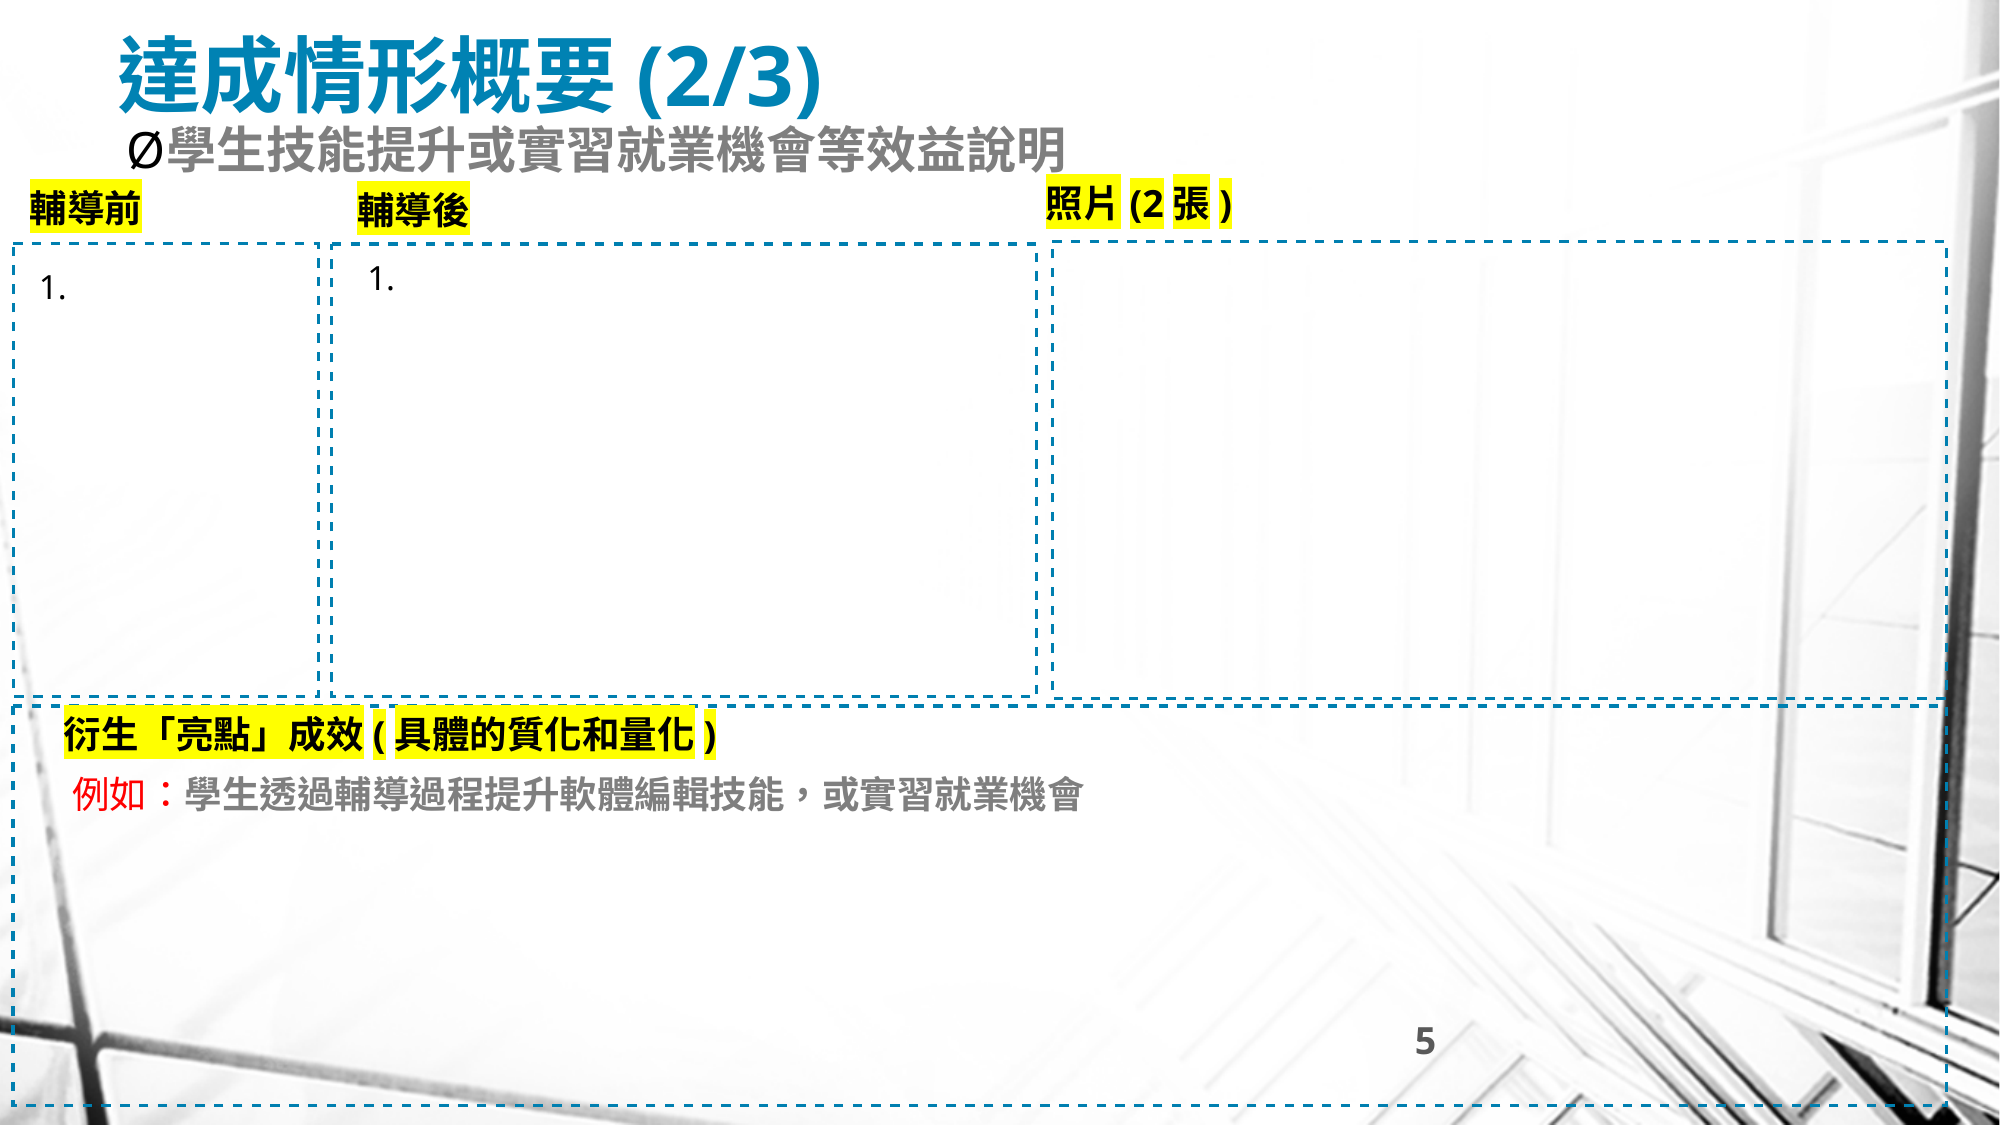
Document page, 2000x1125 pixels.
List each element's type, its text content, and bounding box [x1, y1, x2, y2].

text_box 衍生「亮點」成效(具體的質化和量化) [48, 703, 1053, 765]
text_box 例如：學生透過輔導過程提升軟體編輯技能，或實習就業機會 [57, 763, 1400, 824]
title 達成情形概要(2/3) [101, 0, 1527, 171]
text_box 學生技能提升或實習就業機會等效益說明 [111, 129, 1091, 190]
text_box 照片(2張) [858, 172, 1420, 234]
text_box 輔導前 [0, 177, 295, 238]
text_box 輔導後 [204, 179, 622, 240]
text_box 5 [1399, 1009, 1600, 1055]
text_box 1. [21, 258, 310, 345]
text_box 1. [350, 249, 638, 336]
